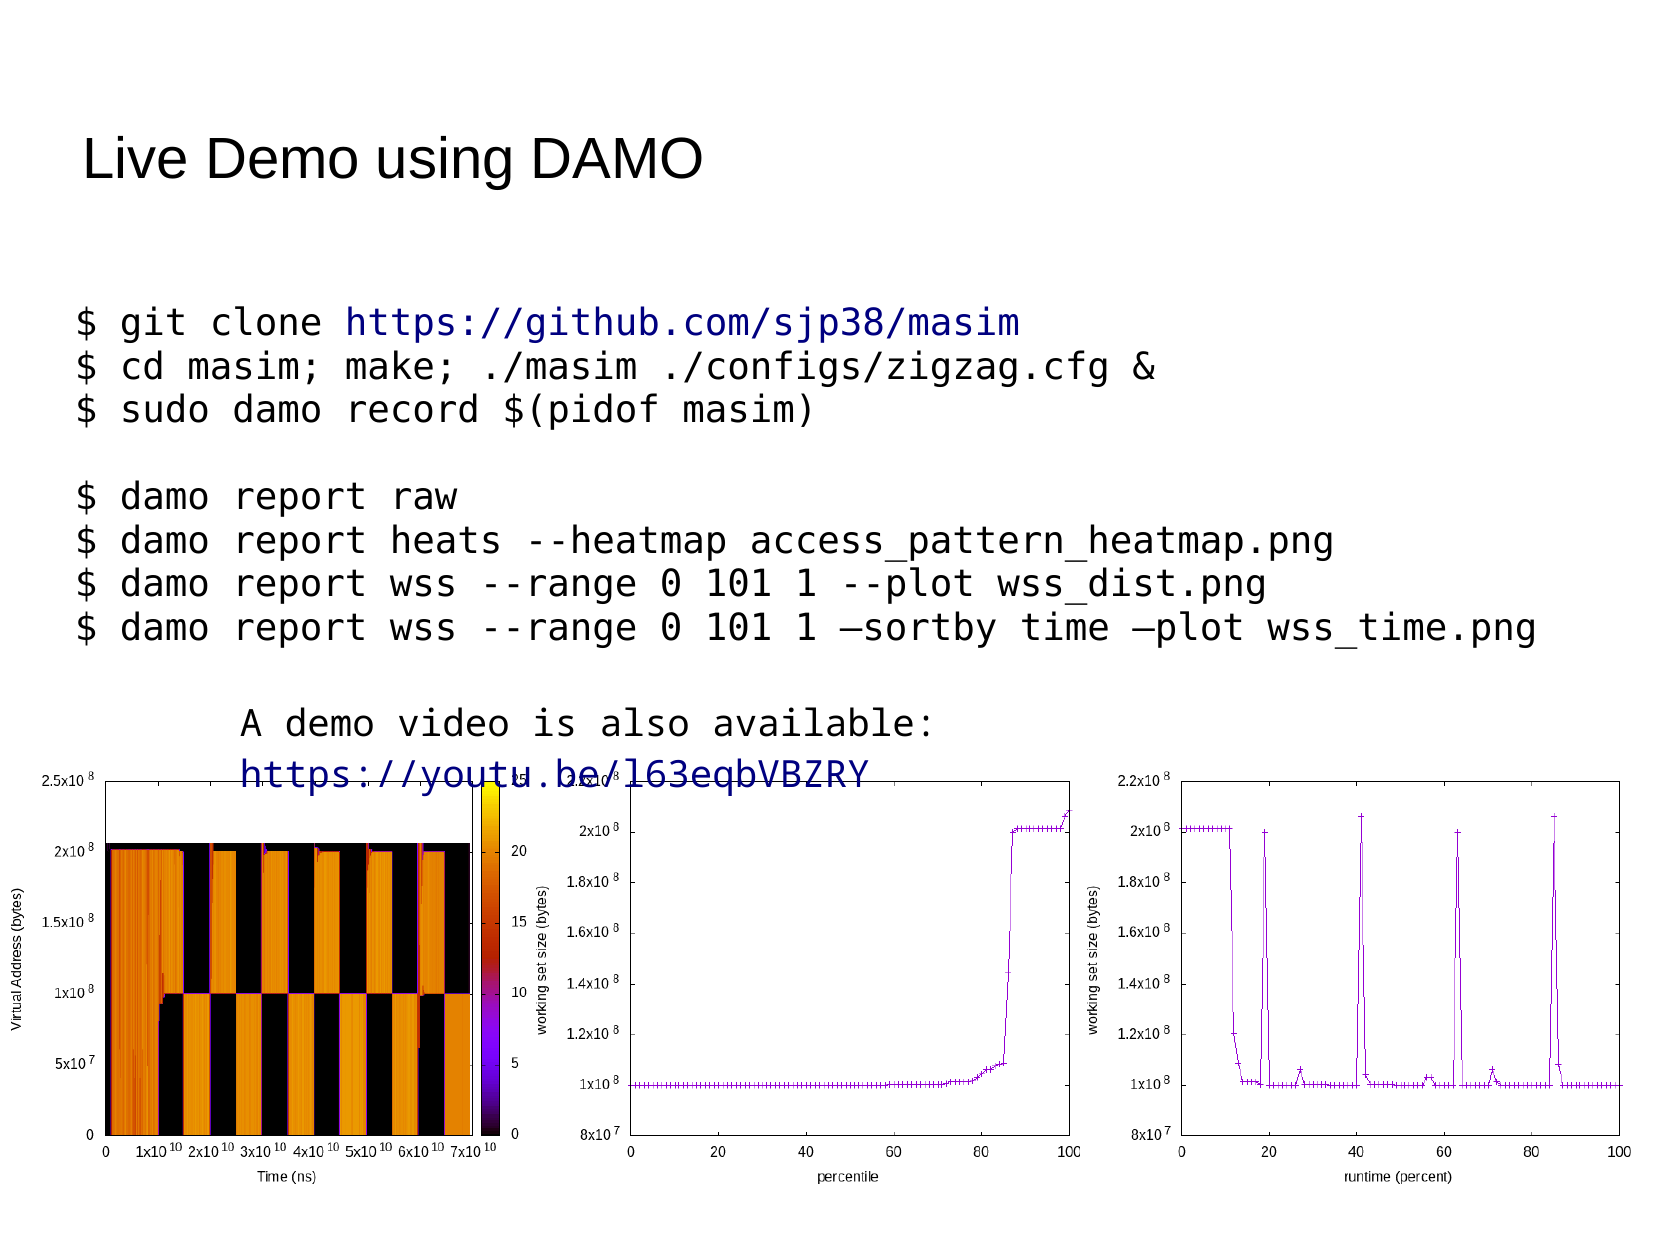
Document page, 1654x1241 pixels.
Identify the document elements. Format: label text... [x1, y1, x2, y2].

text_box $ git clone https://github.com/sjp38/masim $ cd masim; make; ./masim ./configs/zigzag.cfg & $ sudo damo record $(pidof masim) $ damo report raw $ damo report heats --heatmap access_pattern_heatmap.png $ damo report wss --range 0 101 1 --plot wss_dist.png $ damo report wss --range 0 101 1 –sortby time –plot wss_time.png [60, 293, 1621, 657]
picture [561, 780, 571, 785]
picture [470, 780, 480, 785]
text_box A demo video is also available: https://youtu.be/l63eqbVBZRY [225, 689, 1471, 780]
picture [741, 780, 751, 785]
picture [650, 780, 661, 785]
picture [4, 764, 1646, 1190]
picture [314, 780, 324, 785]
picture [718, 780, 728, 785]
picture [786, 780, 796, 784]
picture [448, 780, 459, 785]
title Live Demo using DAMO [82, 108, 1571, 210]
picture [515, 780, 525, 785]
